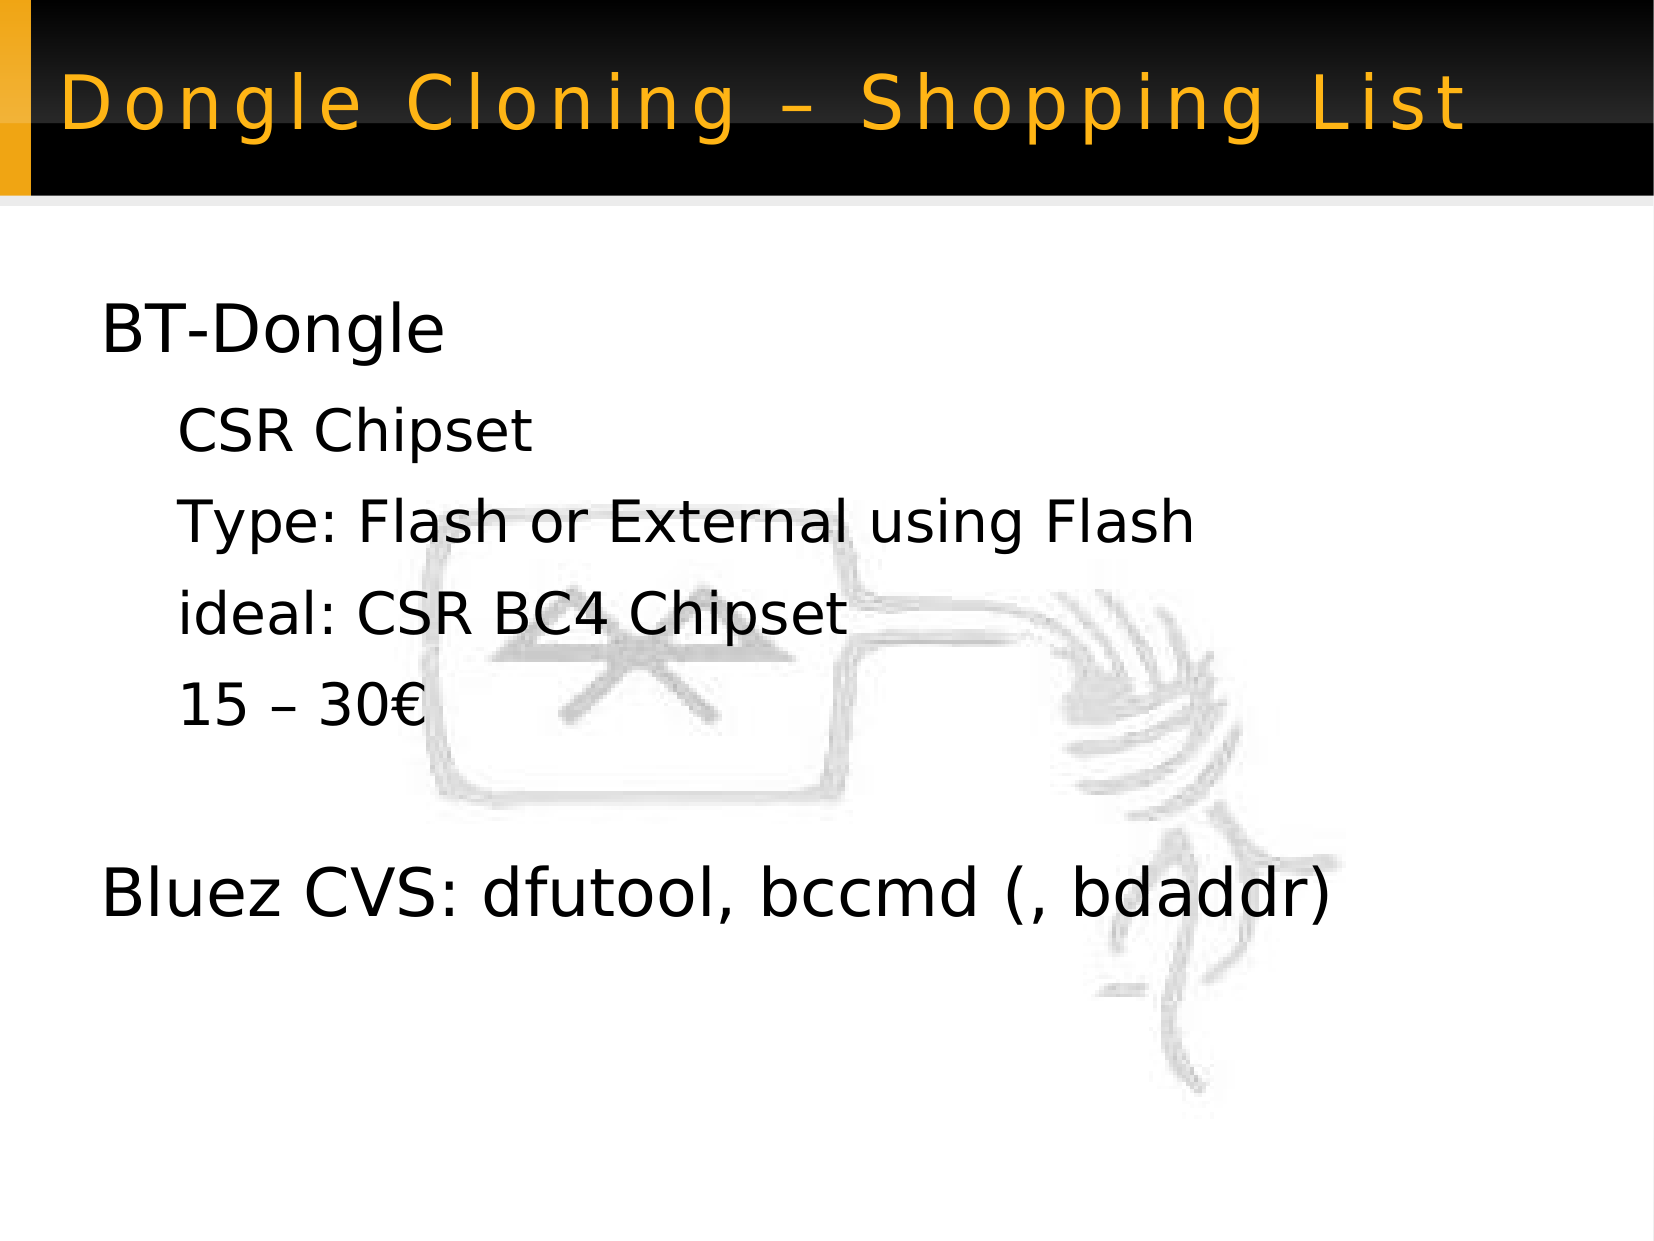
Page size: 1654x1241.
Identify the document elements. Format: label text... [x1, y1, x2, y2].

picture [0, 0, 1654, 1241]
list BT-Dongle CSR Chipset Type: Flash or External using Flash ideal: CSR BC4 Chipset 15 – 30€ Bluez CVS: dfutool, bccmd (, bdaddr) [82, 290, 1571, 1094]
title Dongle Cloning – Shopping List [59, 29, 1595, 178]
